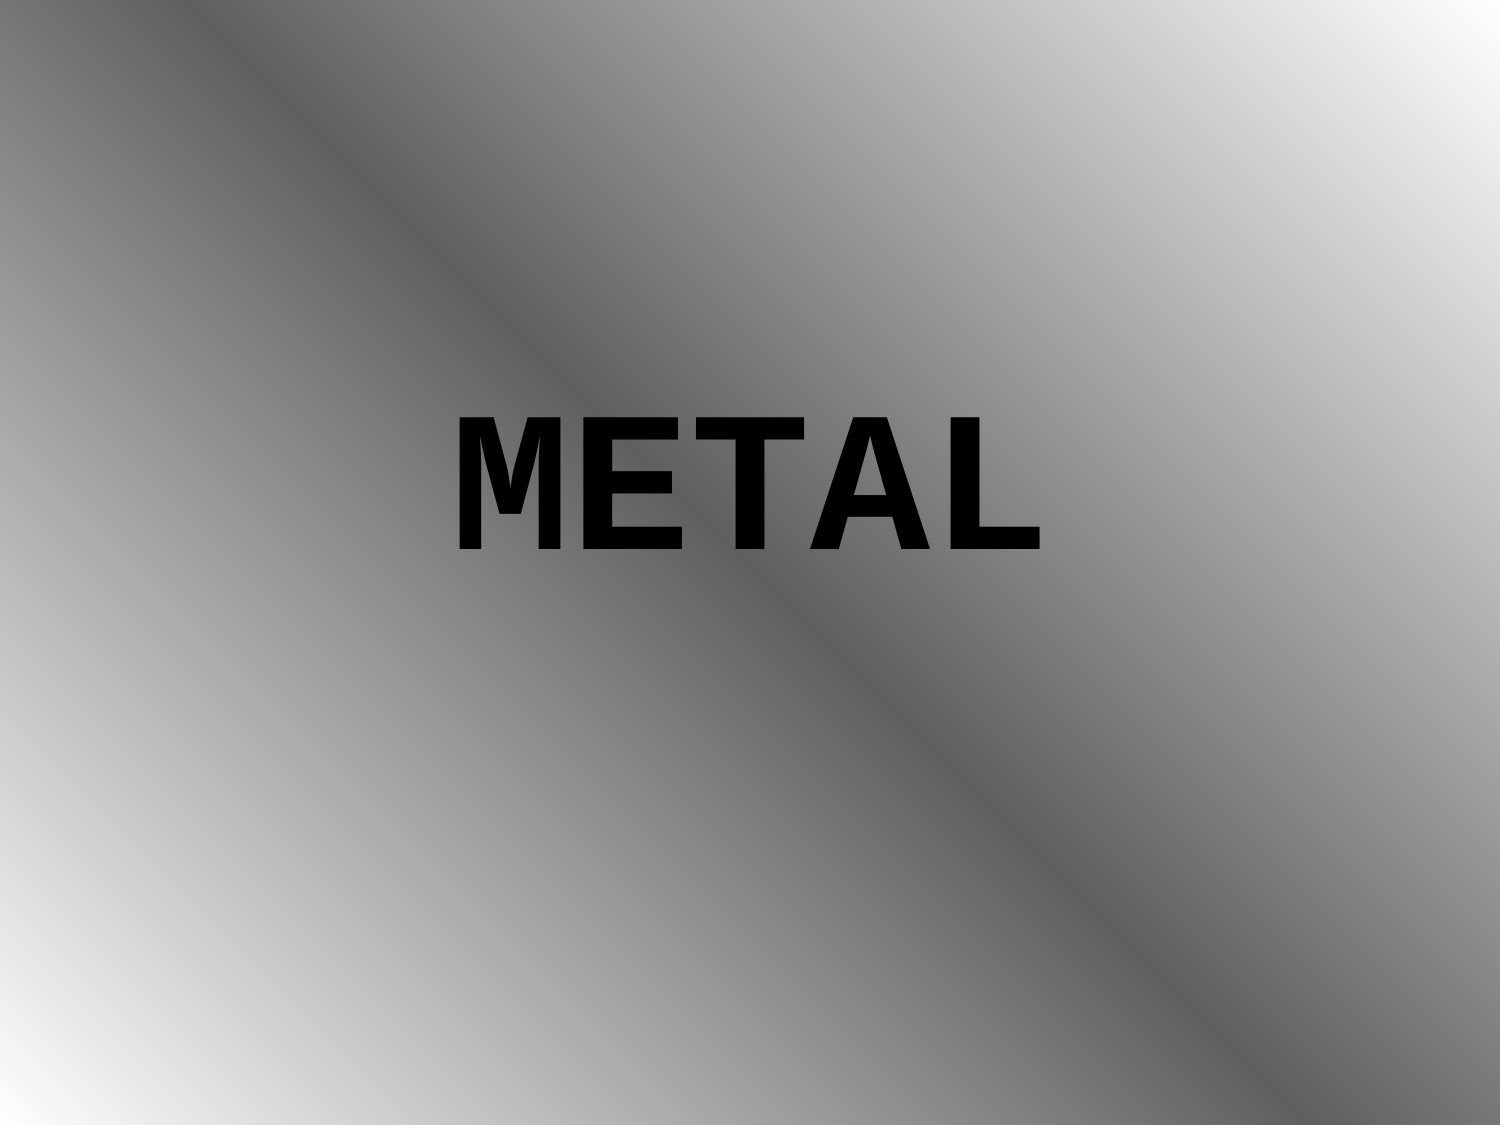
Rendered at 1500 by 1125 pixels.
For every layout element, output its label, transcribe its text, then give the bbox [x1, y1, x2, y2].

title METAL [112, 349, 1388, 591]
